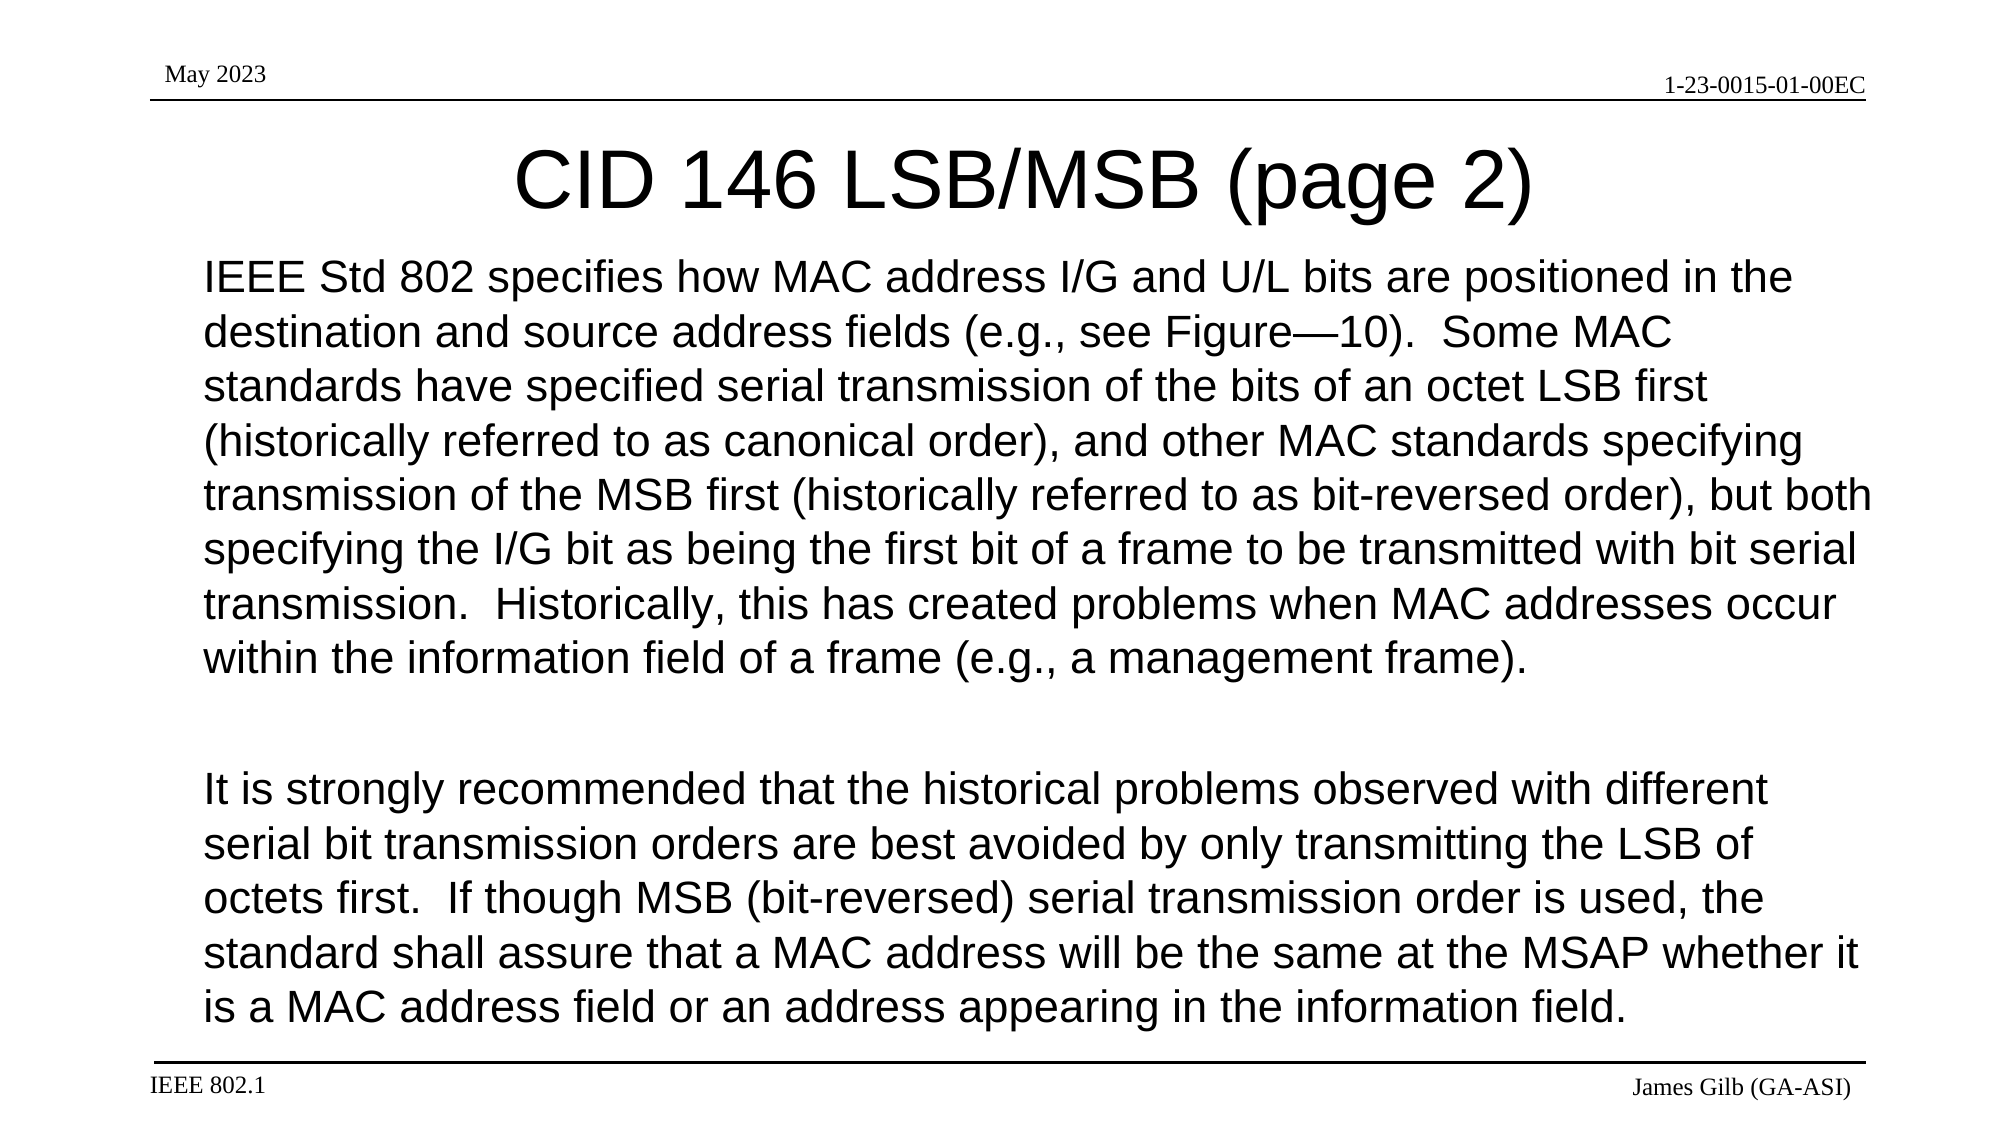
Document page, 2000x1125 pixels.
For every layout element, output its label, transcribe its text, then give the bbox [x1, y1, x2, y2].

list IEEE Std 802 specifies how MAC address I/G and U/L bits are positioned in the destination and source address fields (e.g., see Figure—10). Some MAC standards have specified serial transmission of the bits of an octet LSB first (historically referred to as canonical order), and other MAC standards specifying transmission of the MSB first (historically referred to as bit-reversed order), but both specifying the I/G bit as being the first bit of a frame to be transmitted with bit serial transmission. Historically, this has created problems when MAC addresses occur within the information field of a frame (e.g., a management frame). It is strongly recommended that the historical problems observed with different serial bit transmission orders are best avoided by only transmitting the LSB of octets first. If though MSB (bit-reversed) serial transmission order is used, the standard shall assure that a MAC address will be the same at the MSAP whether it is a MAC address field or an address appearing in the information field. [150, 239, 1900, 1051]
title CID 146 LSB/MSB (page 2) [149, 112, 1900, 238]
